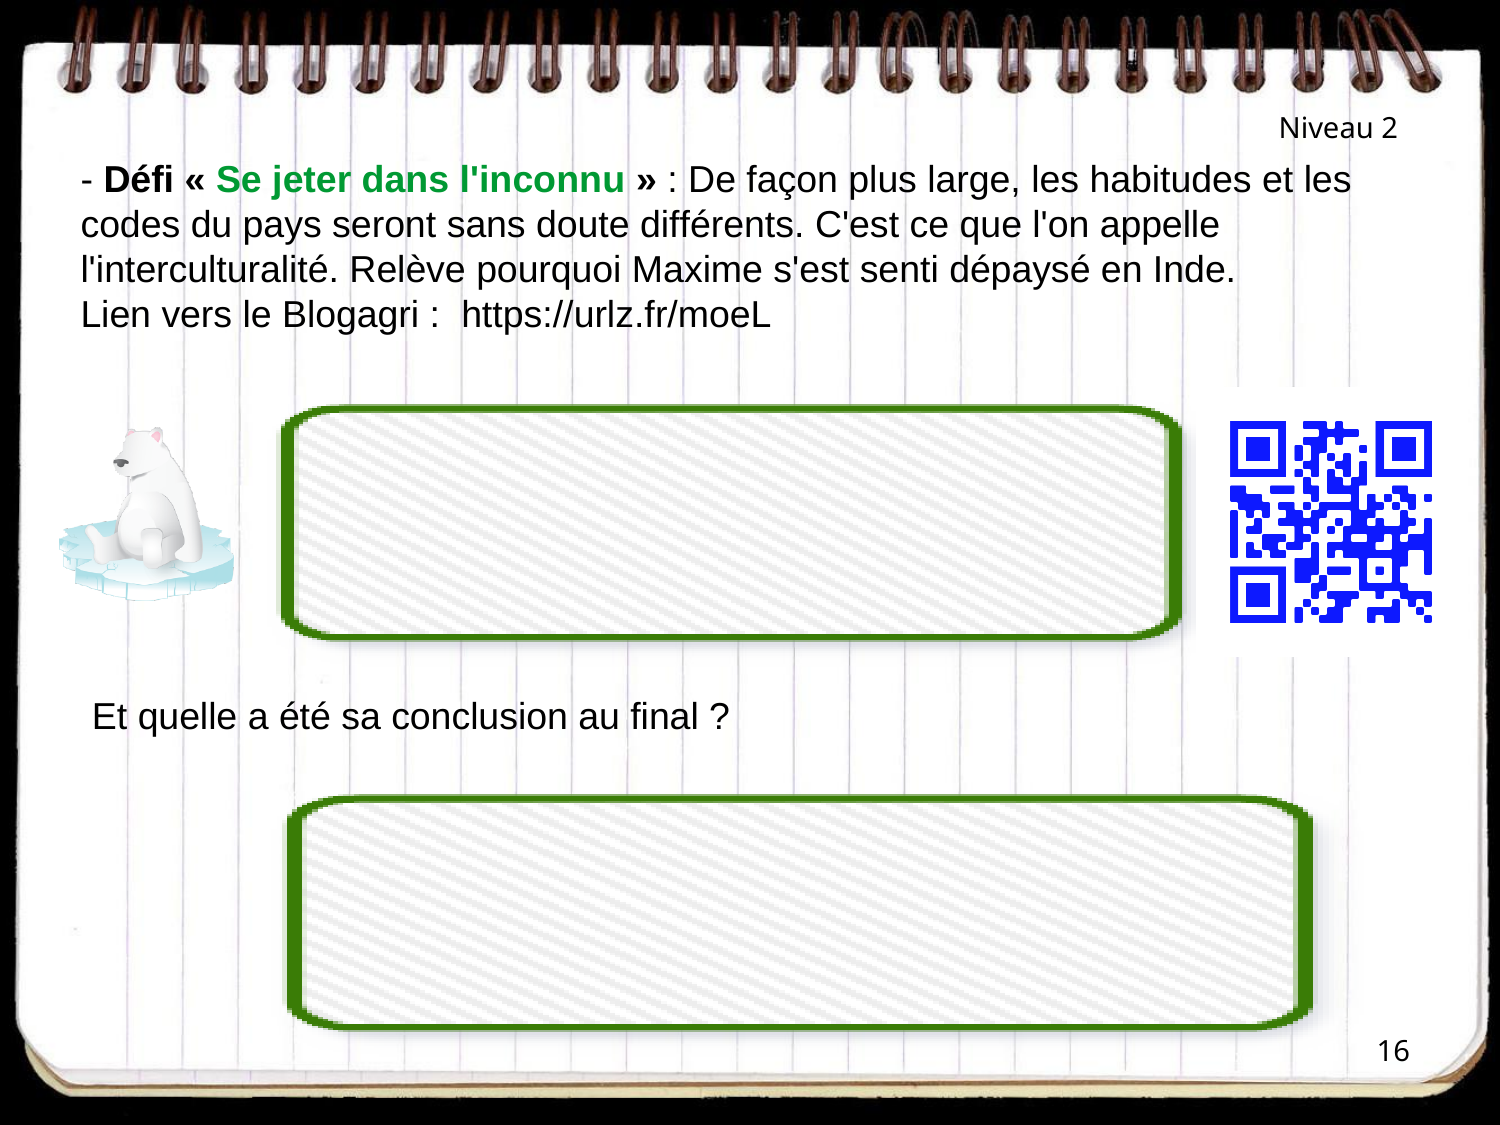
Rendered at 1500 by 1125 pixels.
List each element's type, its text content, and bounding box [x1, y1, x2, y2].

text_box - Défi « Se jeter dans l'inconnu » : De façon plus large, les habitudes et les codes du pays seront sans doute différents. C'est ce que l'on appelle l'interculturalité. Relève pourquoi Maxime s'est senti dépaysé en Inde. Lien vers le Blogagri : https://urlz.fr/moeL [65, 102, 1449, 524]
picture [0, 0, 1500, 1125]
text_box Niveau 2 [1263, 101, 1442, 153]
text_box <number> [1074, 1024, 1425, 1103]
text_box Et quelle a été sa conclusion au final ? [77, 685, 1429, 836]
